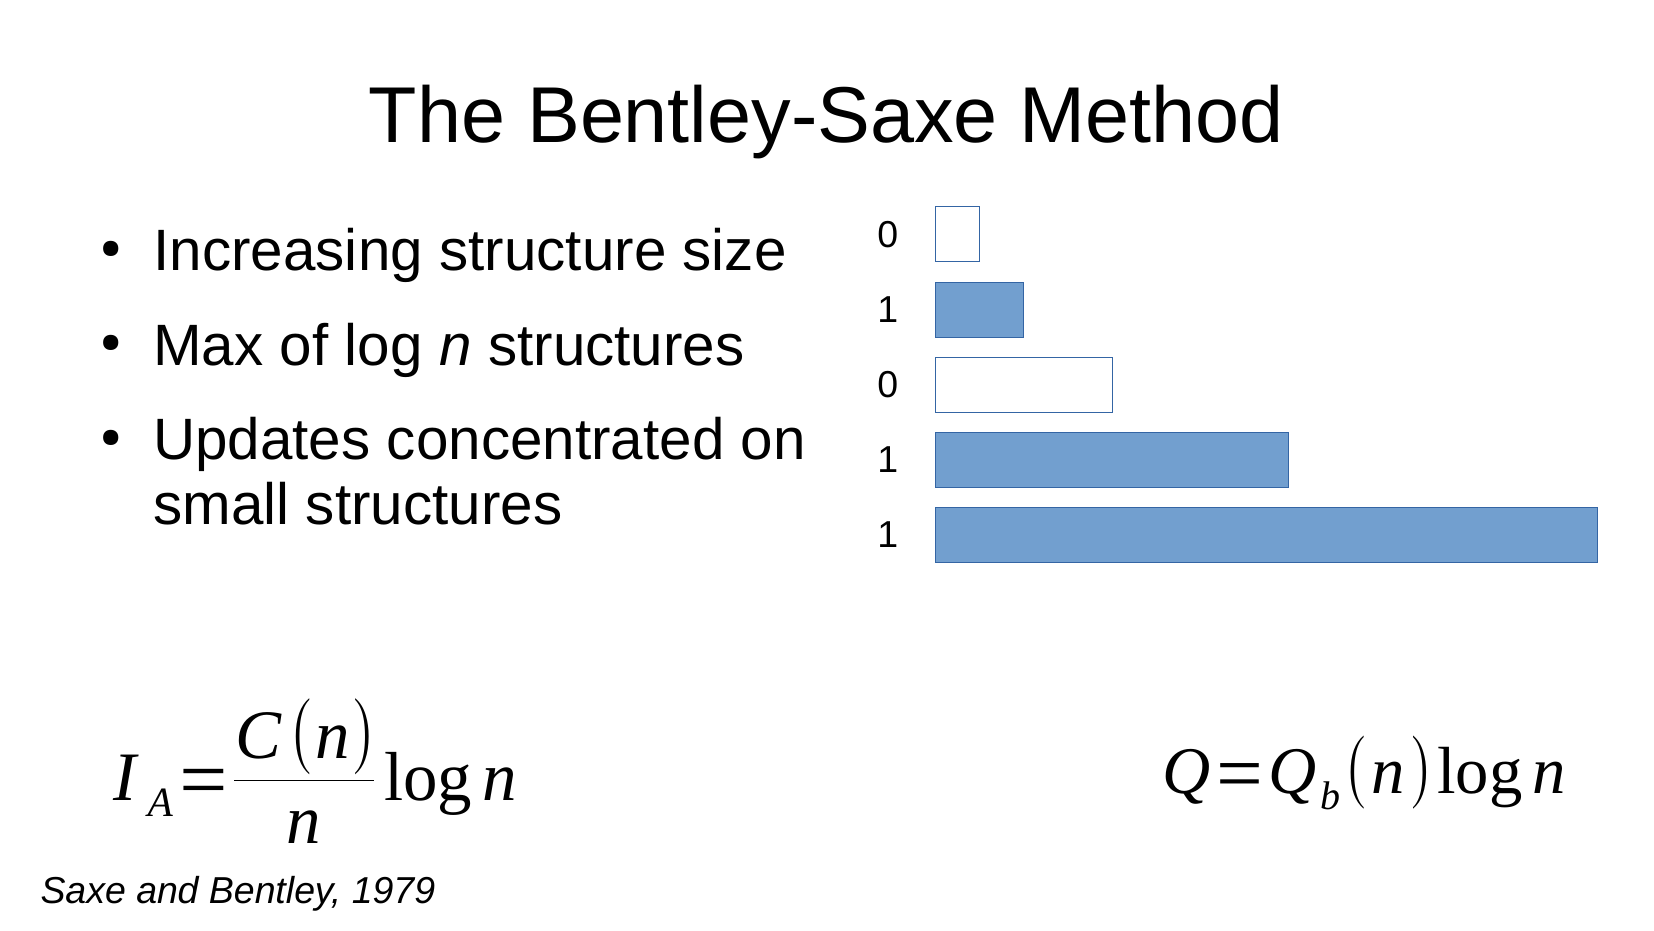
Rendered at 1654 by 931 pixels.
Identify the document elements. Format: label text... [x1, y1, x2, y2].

text_box [935, 282, 1024, 338]
list Increasing structure size Max of log n structures Updates concentrated on small structures [82, 217, 809, 758]
text_box 1 [862, 280, 913, 338]
text_box [935, 432, 1289, 488]
text_box 0 [862, 355, 913, 413]
text_box [935, 507, 1598, 563]
text_box [935, 206, 980, 262]
chart [110, 694, 518, 859]
text_box 1 [862, 430, 913, 488]
chart [1162, 732, 1568, 819]
text_box 1 [862, 505, 913, 563]
text_box [935, 357, 1113, 413]
text_box 0 [862, 205, 913, 263]
title The Bentley-Saxe Method [82, 37, 1571, 193]
text_box Saxe and Bentley, 1979 [25, 862, 452, 920]
